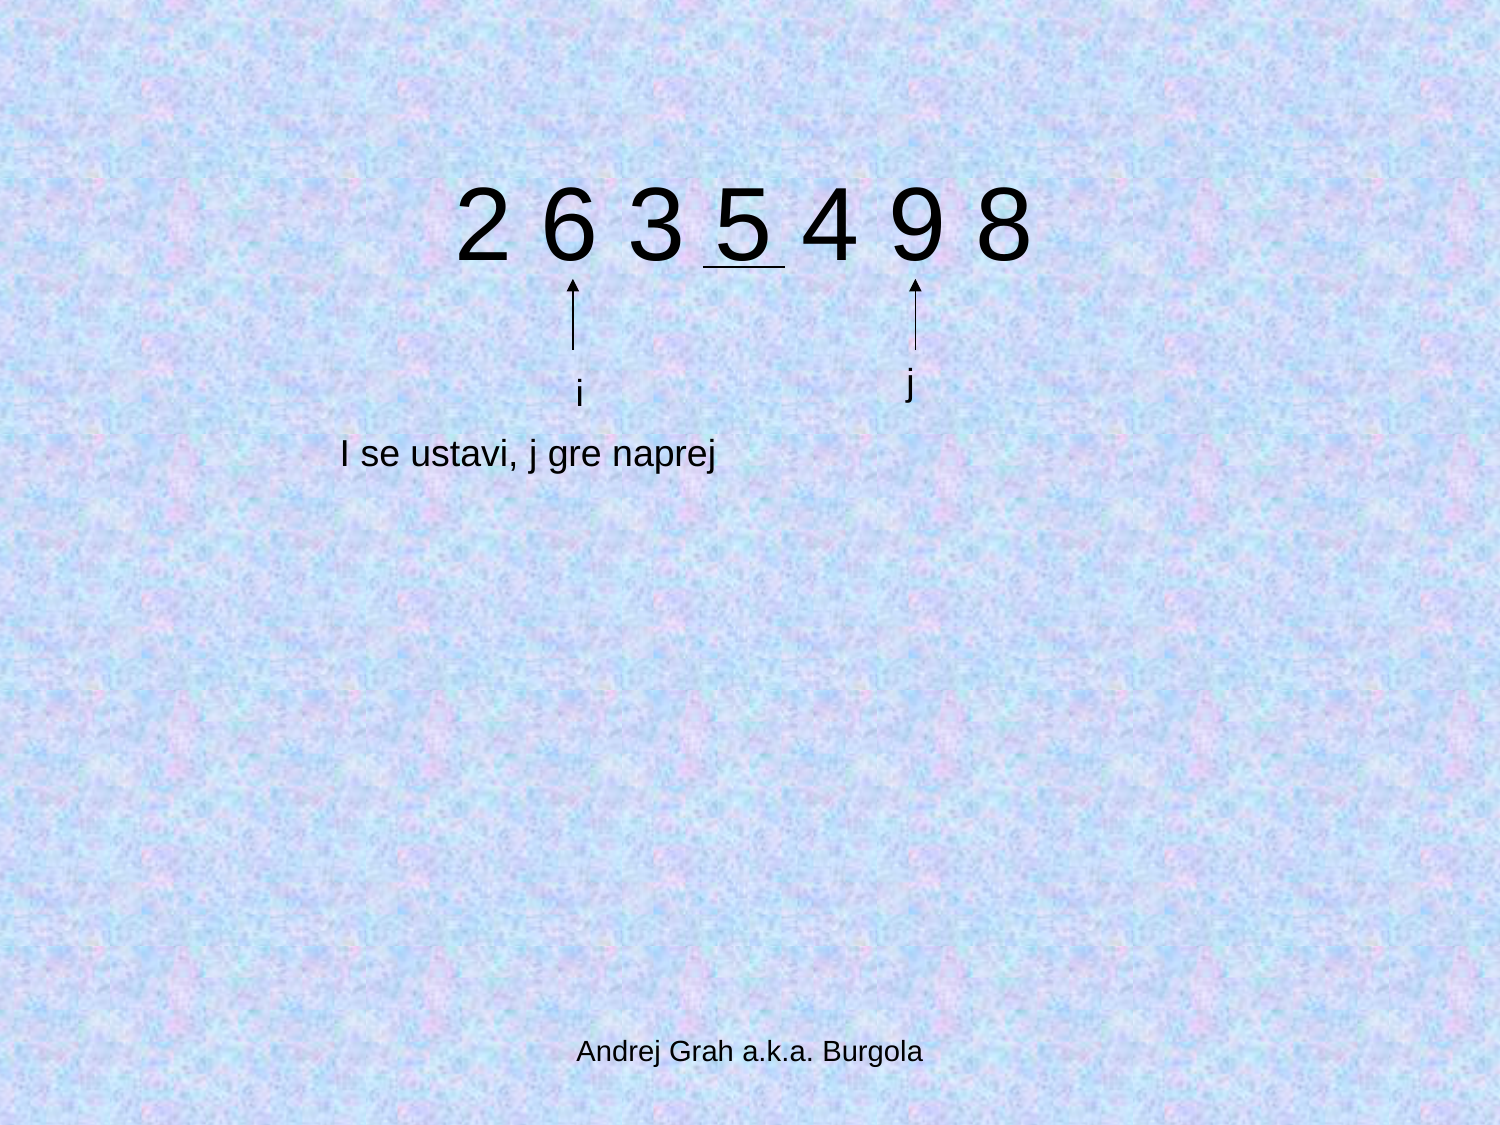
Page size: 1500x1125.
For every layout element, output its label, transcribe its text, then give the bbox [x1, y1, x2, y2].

text_box 2 6 3 5 4 9 8 [159, 148, 1329, 290]
picture [0, 0, 1500, 1125]
text_box I se ustavi, j gre naprej [324, 420, 1247, 482]
text_box j [891, 349, 928, 411]
text_box Andrej Grah a.k.a. Burgola [512, 1024, 988, 1103]
text_box i [560, 361, 597, 423]
